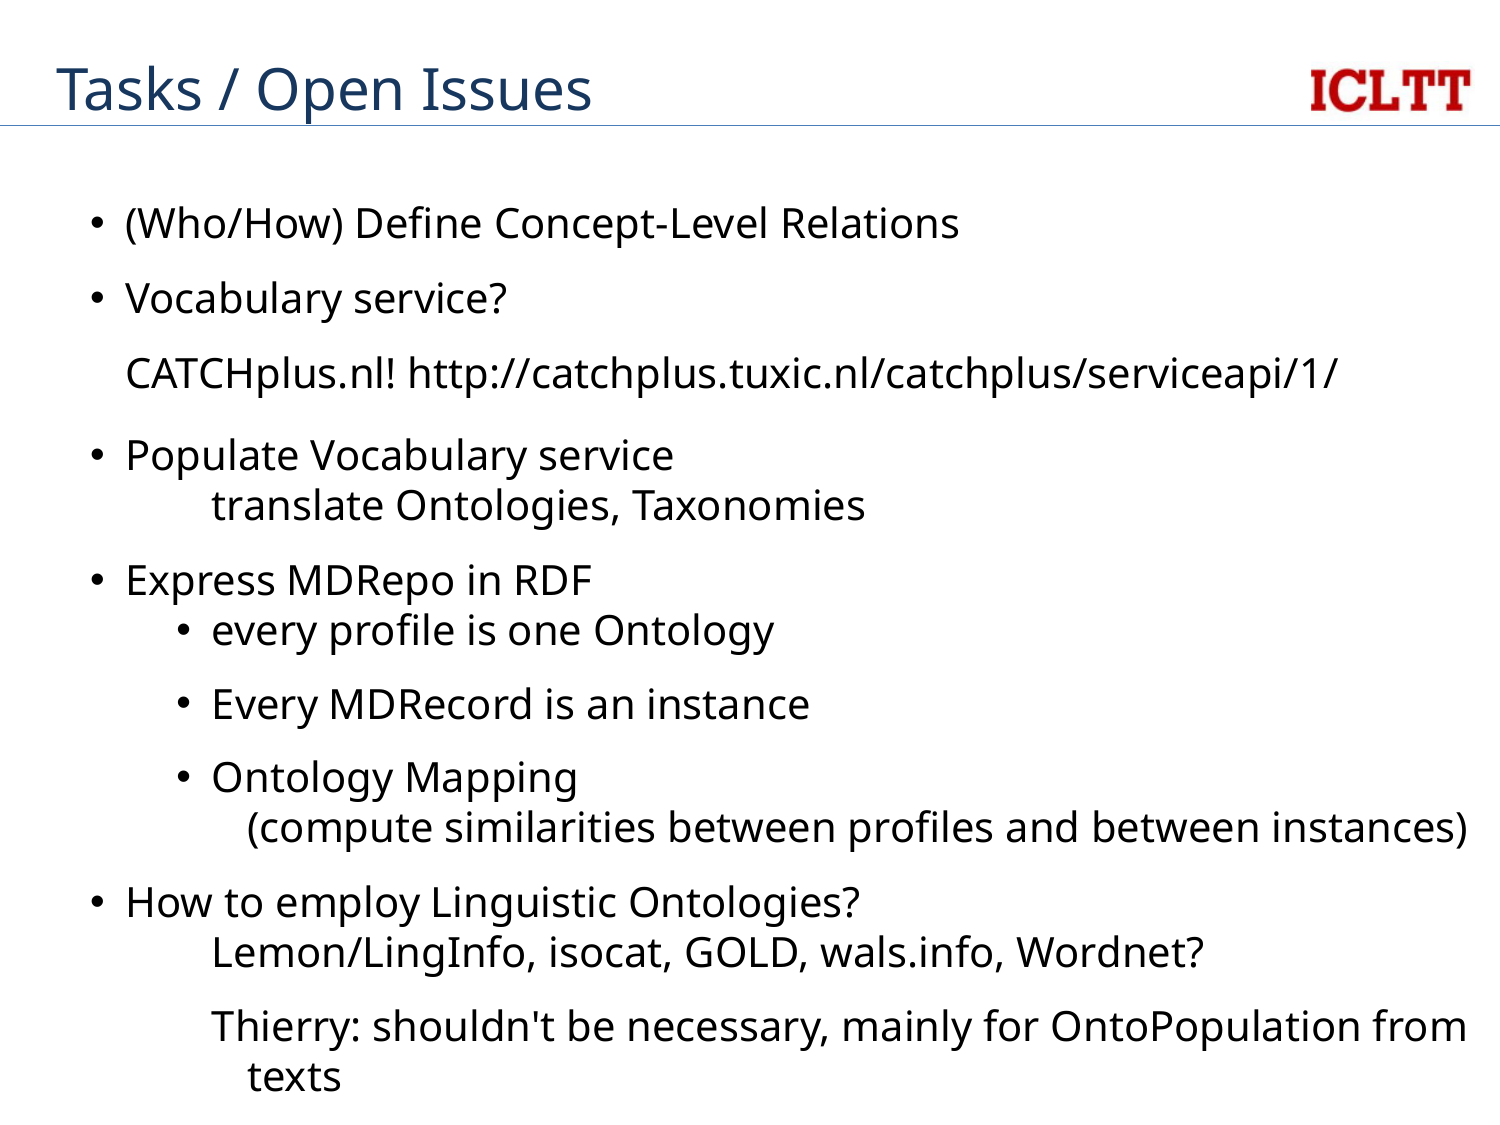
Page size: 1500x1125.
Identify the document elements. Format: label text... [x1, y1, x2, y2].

picture [1426, 61, 1475, 121]
title Tasks / Open Issues [41, 45, 1426, 126]
list (Who/How) Define Concept-Level Relations Vocabulary service? CATCHplus.nl! http://catchplus.tuxic.nl/catchplus/serviceapi/1/ Populate Vocabulary service translate Ontologies, Taxonomies Express MDRepo in RDF every profile is one Ontology Every MDRecord is an instance Ontology Mapping (compute similarities between profiles and between instances) How to employ Linguistic Ontologies? Lemon/LingInfo, isocat, GOLD, wals.info, Wordnet? Thierry: shouldn't be necessary, mainly for OntoPopulation from texts [75, 189, 1500, 1125]
